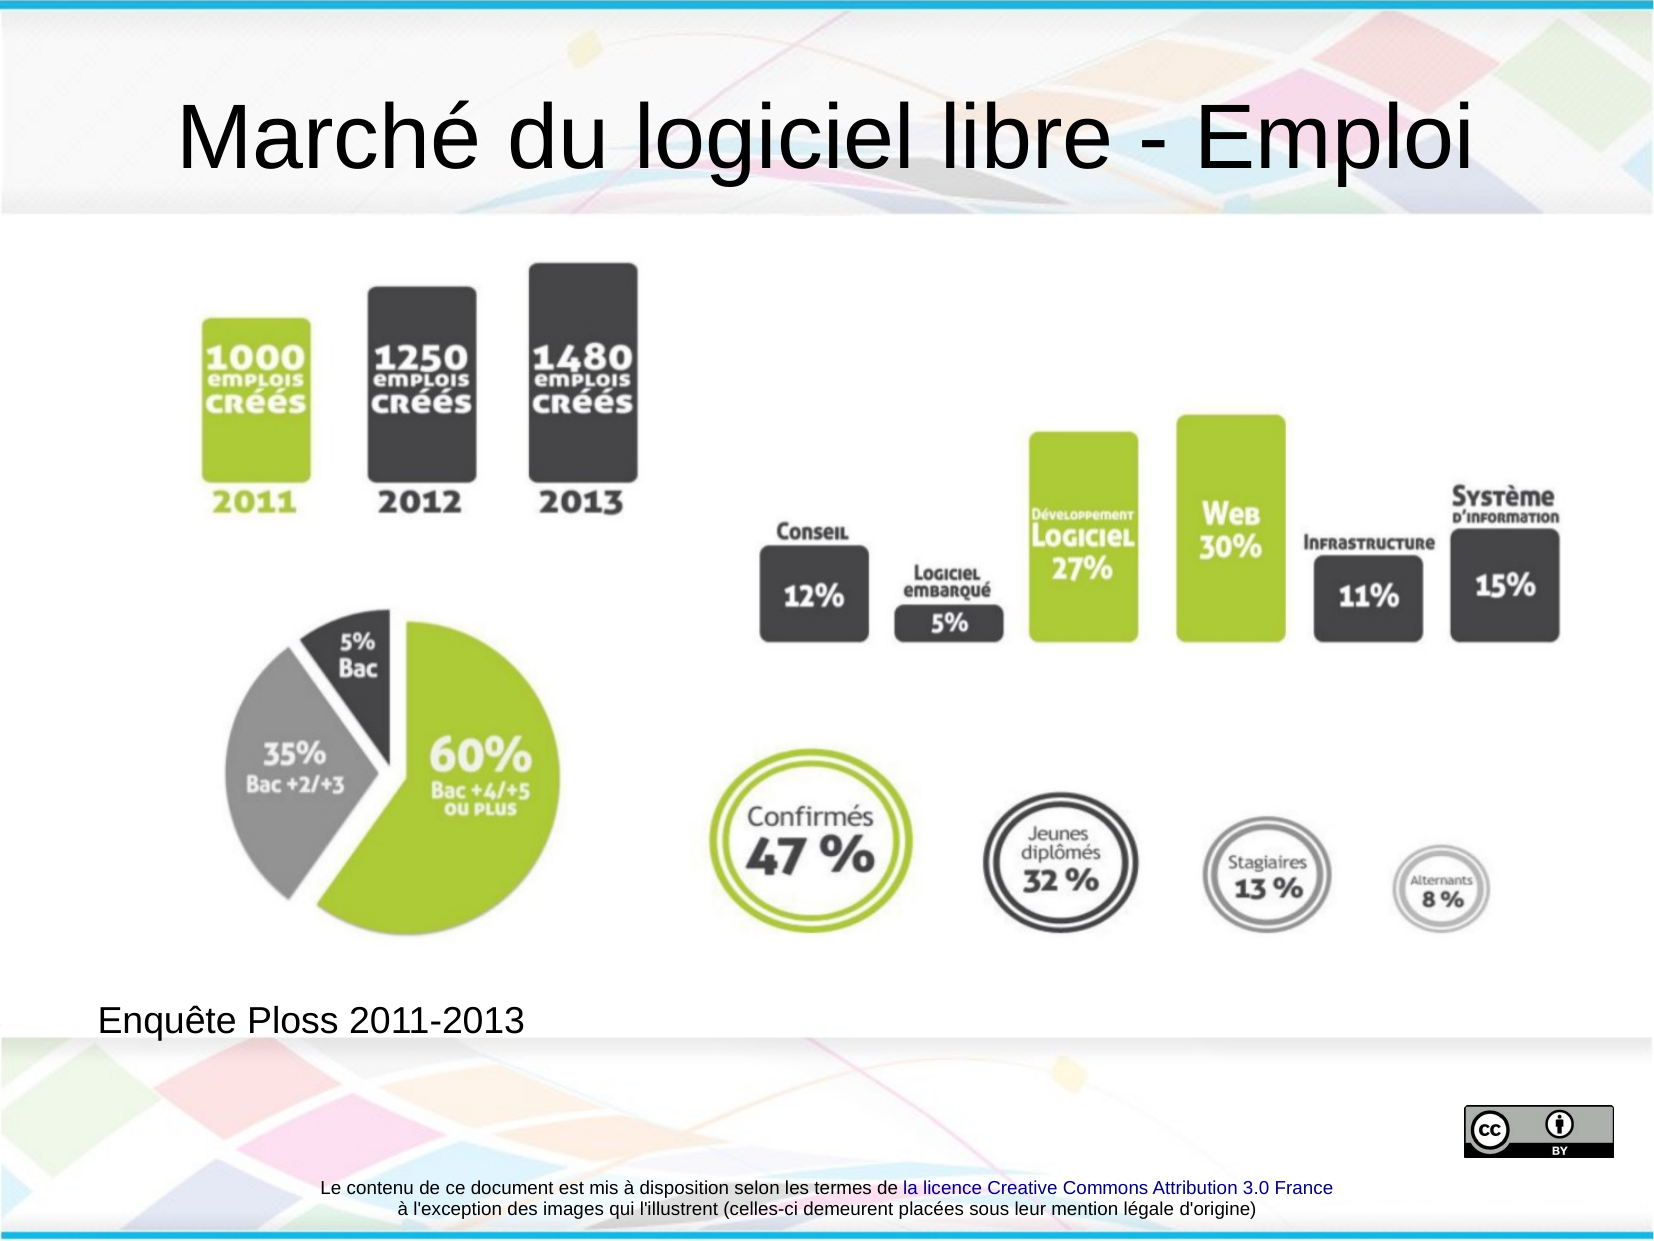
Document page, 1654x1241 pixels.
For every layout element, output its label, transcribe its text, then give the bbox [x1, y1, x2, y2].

picture [120, 229, 1607, 656]
picture [649, 720, 1549, 980]
picture [0, 1024, 1654, 1241]
title Marché du logiciel libre - Emploi [82, 49, 1571, 225]
picture [0, 0, 1654, 216]
picture [212, 578, 567, 958]
text_box Enquête Ploss 2011-2013 [82, 992, 1205, 1049]
